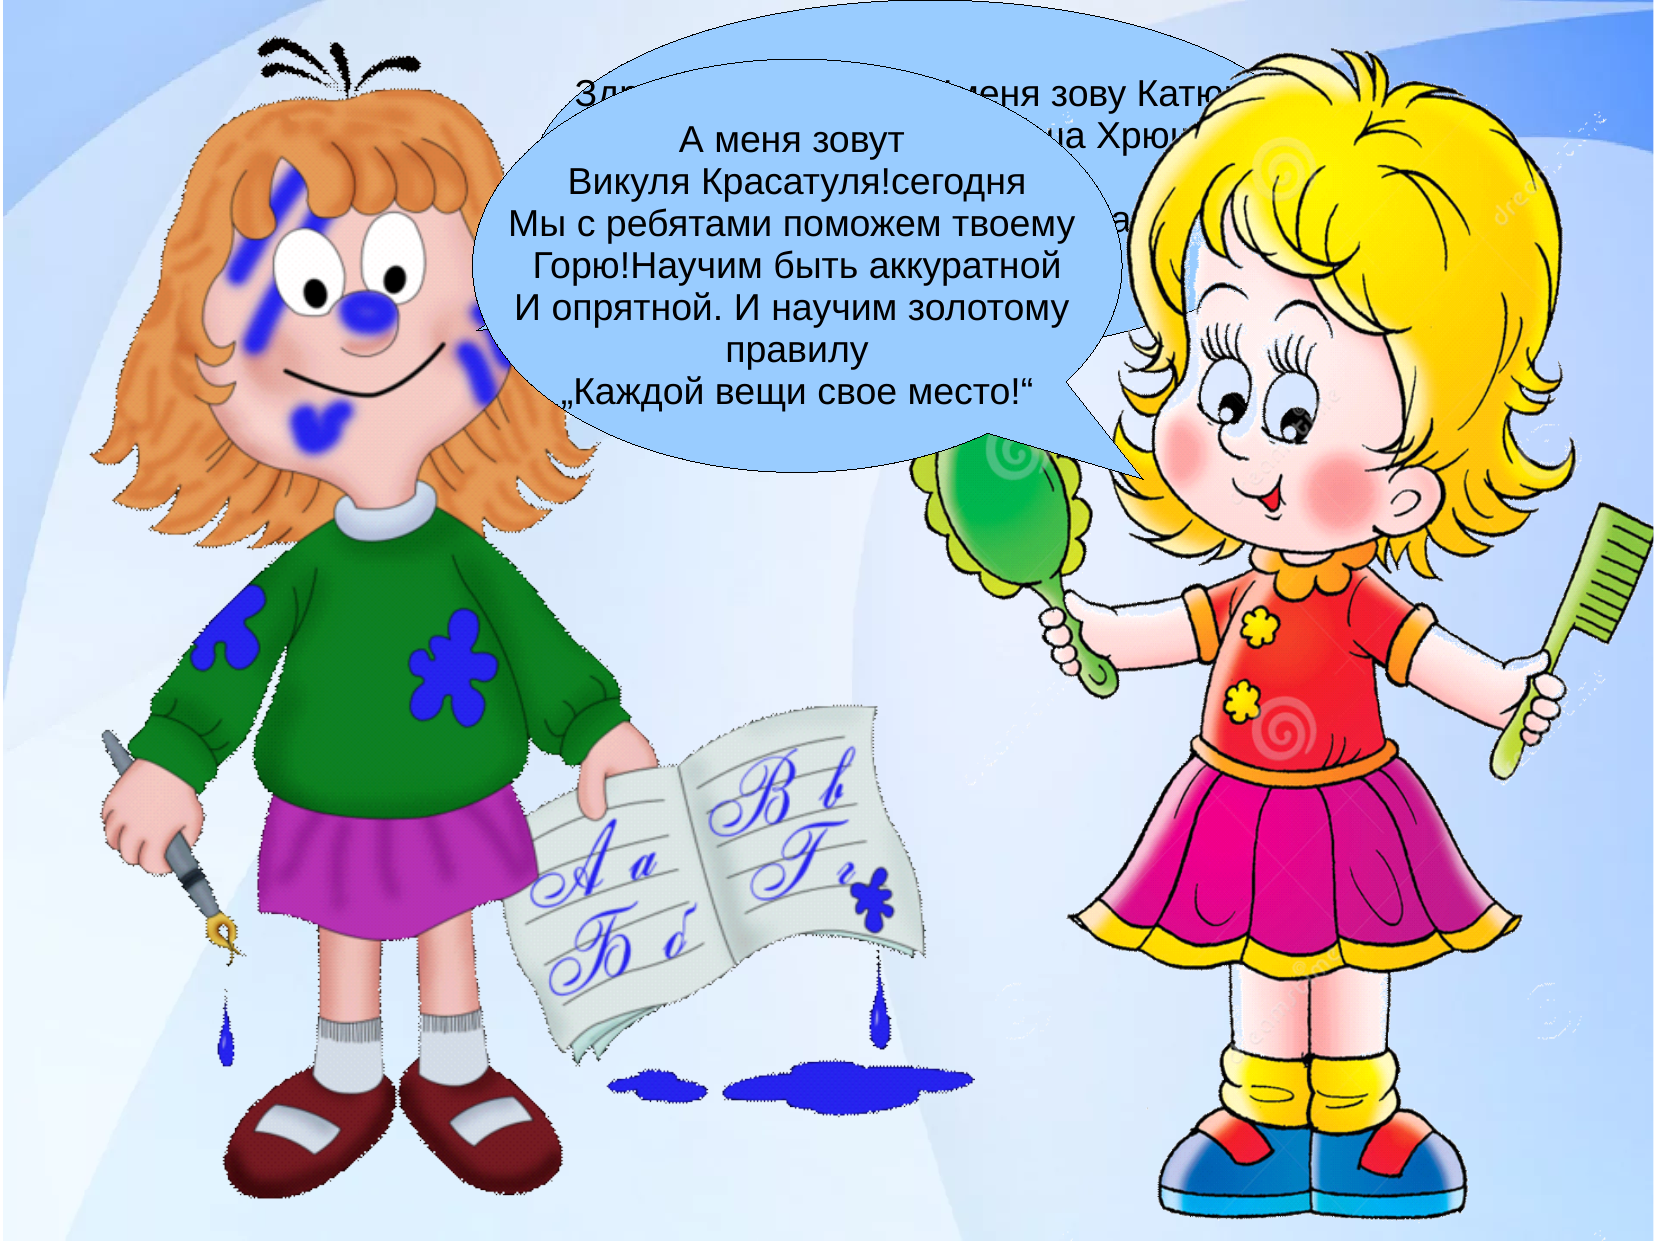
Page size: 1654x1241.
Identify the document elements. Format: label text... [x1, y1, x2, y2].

text_box Здравствуйте ребята!меня зову Катюша! А еще меня зовут Катюша Хрюша! никто со Мной не дружит и не играет! А я не знаю почему? [589, 0, 1149, 105]
text_box А меня зовут Викуля Красатуля!сегодня Мы с ребятами поможем твоему Горю!Научим быть аккуратной И опрятной. И научим золотому правилу „Каждой вещи свое место!“ [472, 59, 1144, 480]
picture [3, 0, 1654, 1241]
text_box Здравствуйте ребята!меня зову Катюша! А еще меня зовут Катюша Хрюша! никто со Мной не дружит и не играет! А я не знаю почему? [541, 84, 591, 137]
